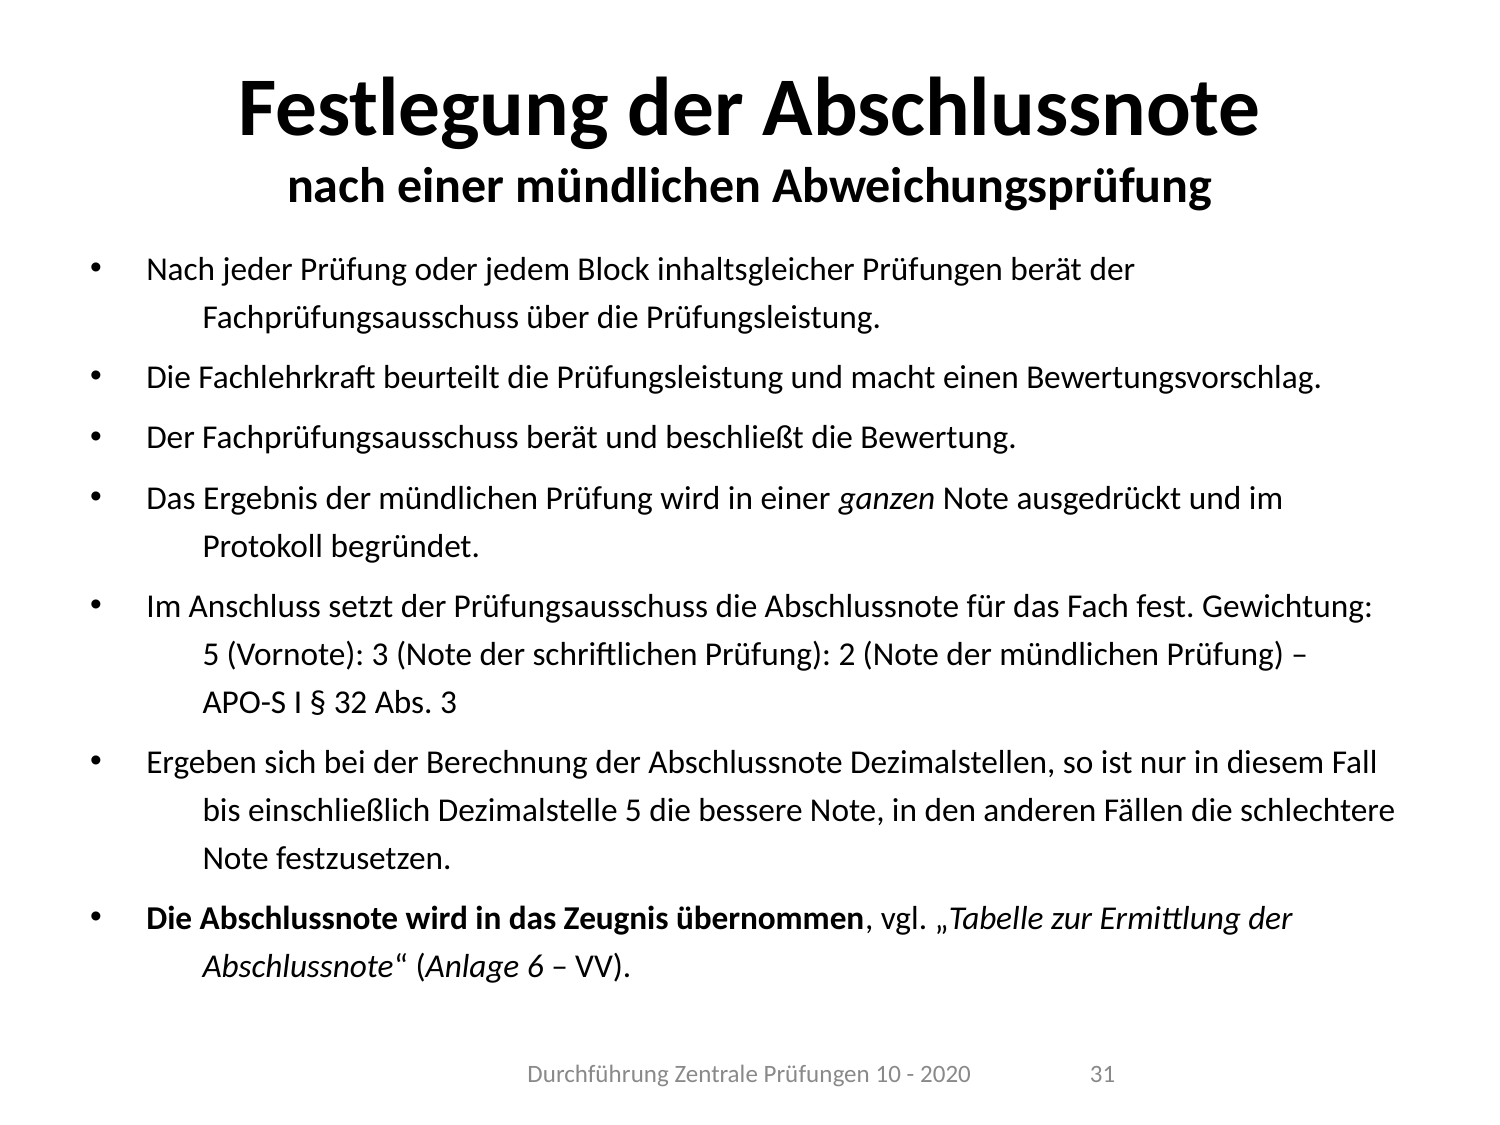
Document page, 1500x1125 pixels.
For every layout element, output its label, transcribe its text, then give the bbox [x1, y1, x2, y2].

title Festlegung der Abschlussnote nach einer mündlichen Abweichungsprüfung [75, 45, 1426, 209]
list Nach jeder Prüfung oder jedem Block inhaltsgleicher Prüfungen berät der Fachprüfungsausschuss über die Prüfungsleistung. Die Fachlehrkraft beurteilt die Prüfungsleistung und macht einen Bewertungsvorschlag. Der Fachprüfungsausschuss berät und beschließt die Bewertung. Das Ergebnis der mündlichen Prüfung wird in einer ganzen Note ausgedrückt und im Protokoll begründet. Im Anschluss setzt der Prüfungsausschuss die Abschlussnote für das Fach fest. Gewichtung: 5 (Vornote): 3 (Note der schriftlichen Prüfung): 2 (Note der mündlichen Prüfung) – APO-S I § 32 Abs. 3 Ergeben sich bei der Berechnung der Abschlussnote Dezimalstellen, so ist nur in diesem Fall bis einschließlich Dezimalstelle 5 die bessere Note, in den anderen Fällen die schlechtere Note festzusetzen. Die Abschlussnote wird in das Zeugnis übernommen, vgl. „Tabelle zur Ermittlung der Abschlussnote“ (Anlage 6 – VV). [75, 231, 1426, 1005]
text_box Durchführung Zentrale Prüfungen 10 - 2020 [512, 1042, 988, 1103]
text_box 31 [1074, 1042, 1426, 1103]
